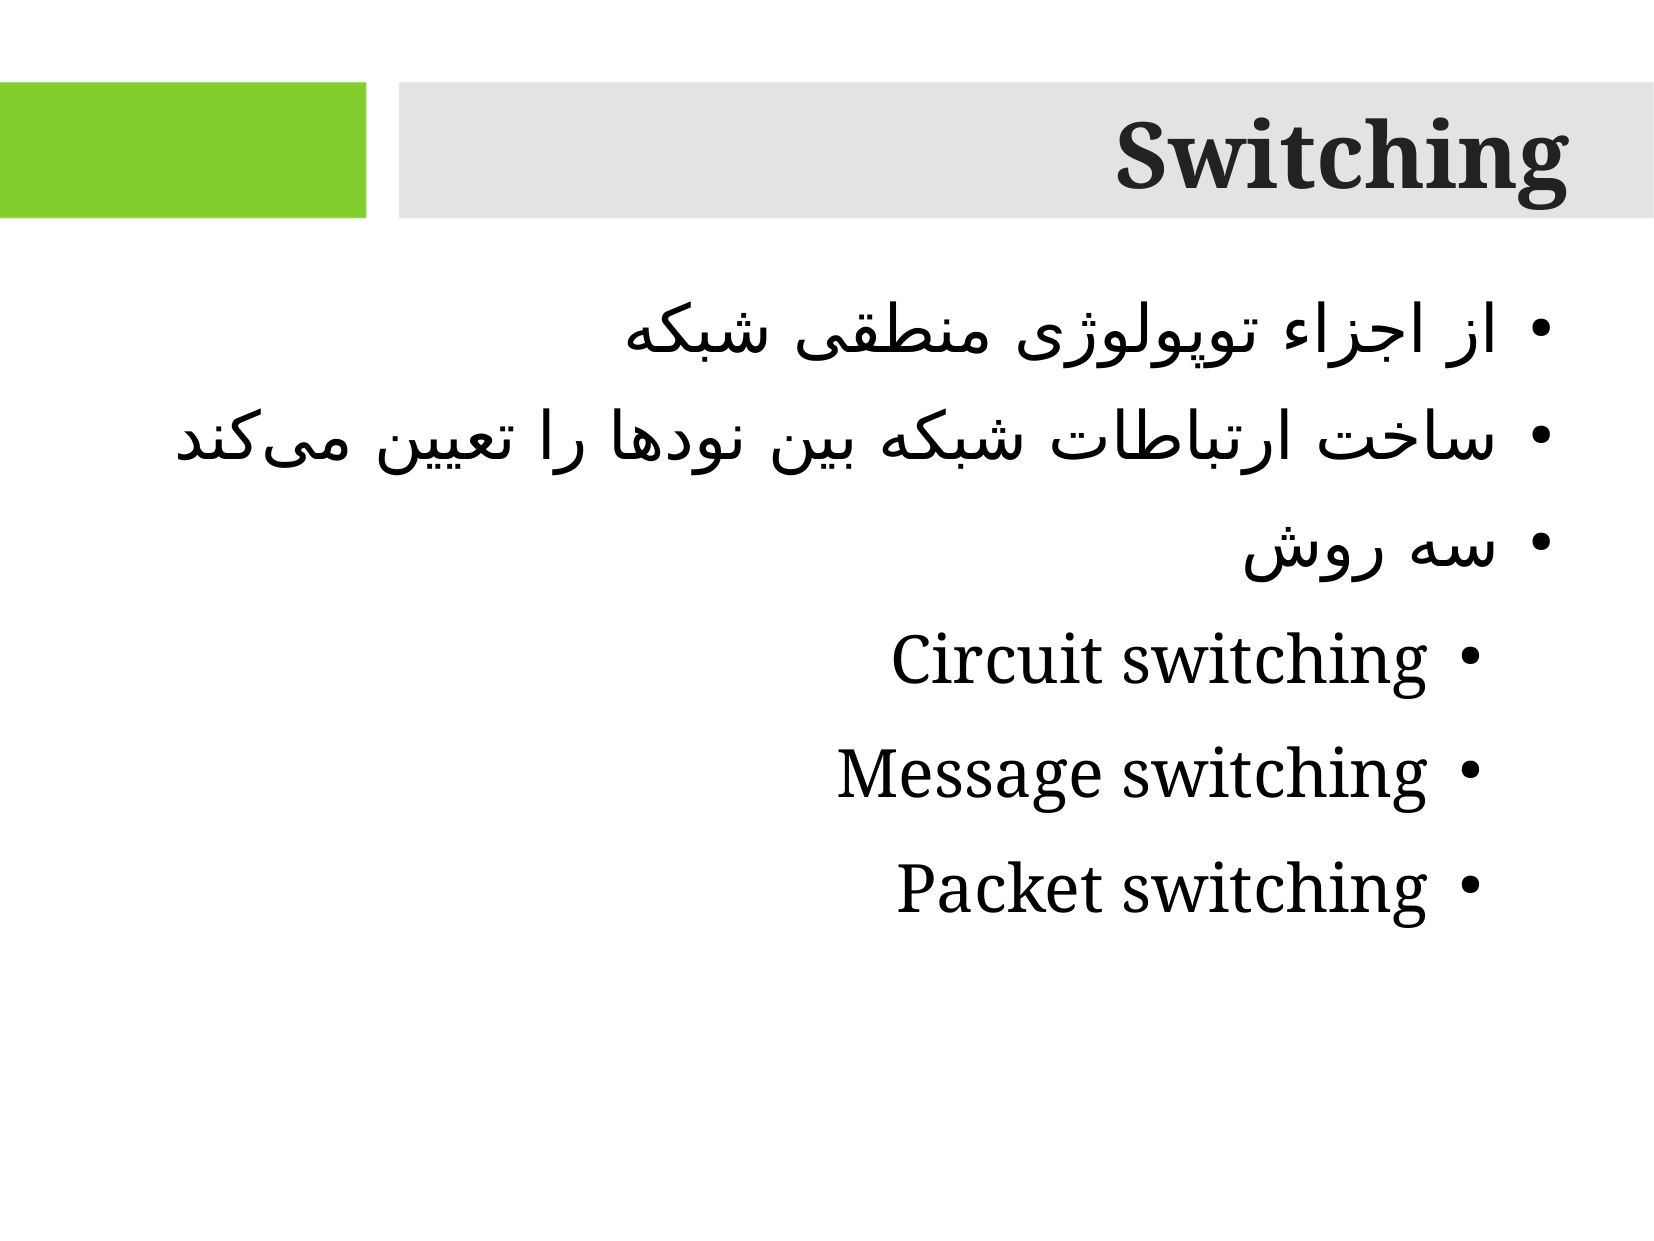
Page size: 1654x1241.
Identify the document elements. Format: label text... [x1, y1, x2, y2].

list از اجزاء توپولوژی منطقی شبکه ساخت ارتباطات شبکه بین نودها را تعیین می‌کند سه روش Circuit switching Message switching Packet switching [82, 290, 1571, 1182]
title Switching [82, 49, 1571, 257]
picture [0, 0, 1654, 1241]
